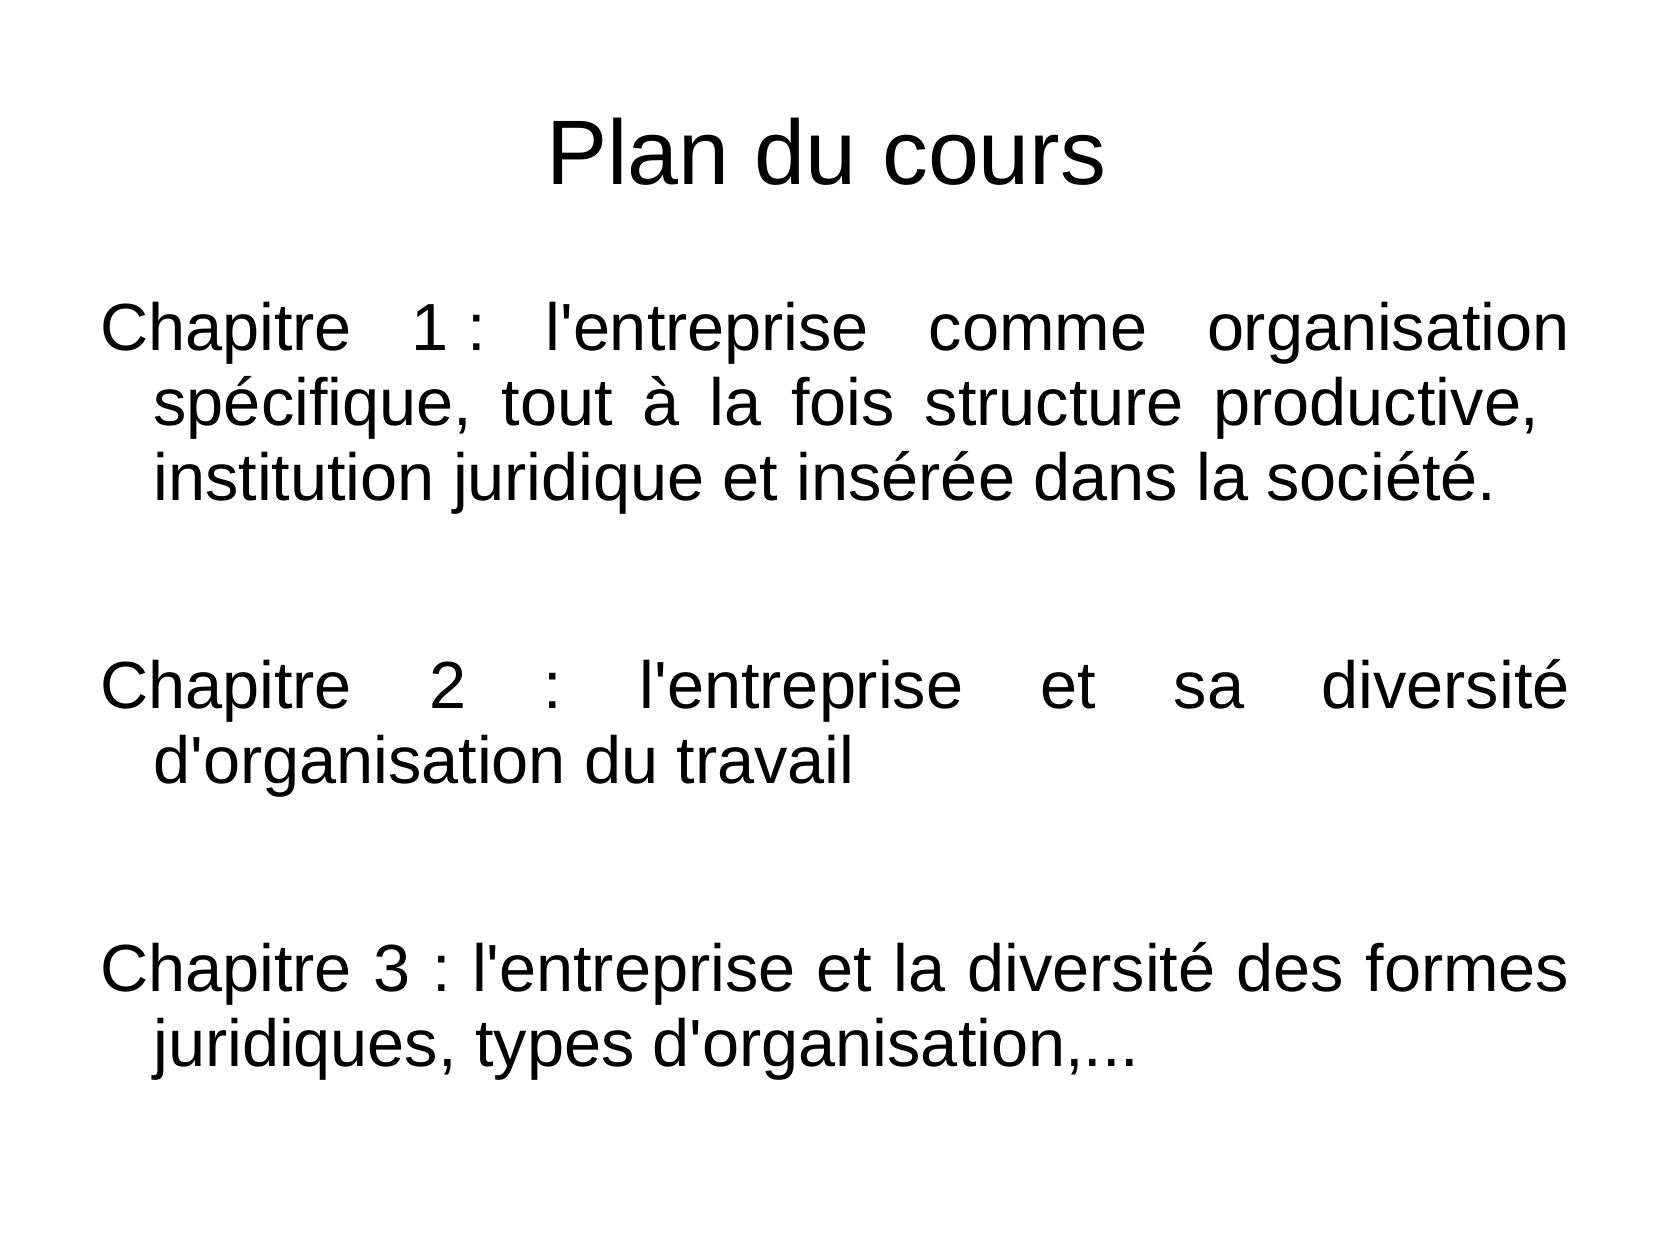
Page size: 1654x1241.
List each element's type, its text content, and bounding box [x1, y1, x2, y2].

list Chapitre 1 : l'entreprise comme organisation spécifique, tout à la fois structure productive, institution juridique et insérée dans la société. Chapitre 2 : l'entreprise et sa diversité d'organisation du travail Chapitre 3 : l'entreprise et la diversité des formes juridiques, types d'organisation,... [82, 290, 1571, 1109]
title Plan du cours [82, 49, 1571, 257]
